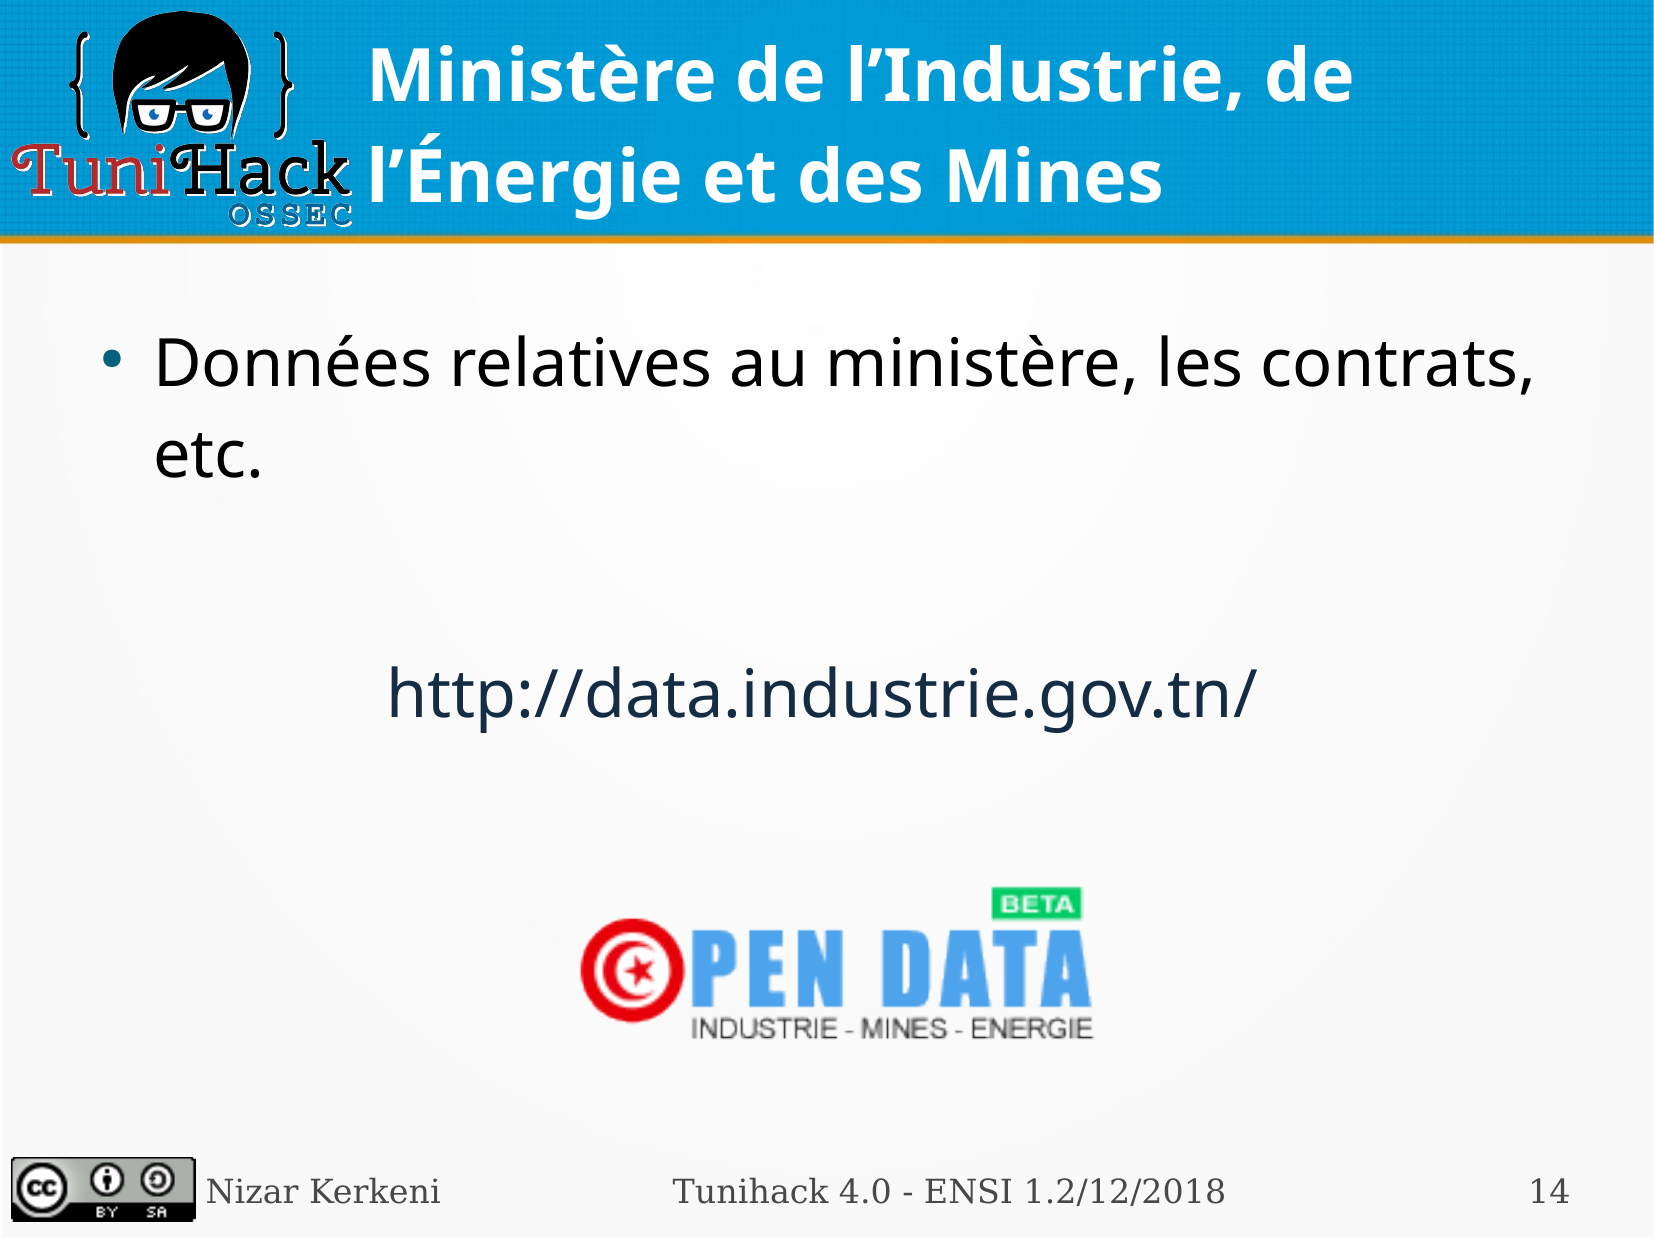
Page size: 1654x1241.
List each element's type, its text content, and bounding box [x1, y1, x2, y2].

title Ministère de l’Industrie, de l’Énergie et des Mines [366, 19, 1619, 227]
picture [70, 32, 89, 139]
picture [313, 140, 350, 196]
picture [63, 158, 170, 196]
picture [312, 206, 319, 212]
picture [243, 212, 250, 225]
picture [274, 32, 294, 139]
picture [233, 207, 243, 216]
picture [335, 207, 342, 216]
picture [279, 157, 310, 196]
picture [266, 219, 274, 225]
picture [240, 157, 276, 196]
list Données relatives au ministère, les contrats, etc. http://data.industrie.gov.tn/ [82, 315, 1563, 1146]
picture [171, 144, 236, 195]
picture [0, 233, 1654, 1241]
picture [156, 144, 164, 153]
picture [113, 12, 250, 135]
picture [12, 144, 61, 195]
